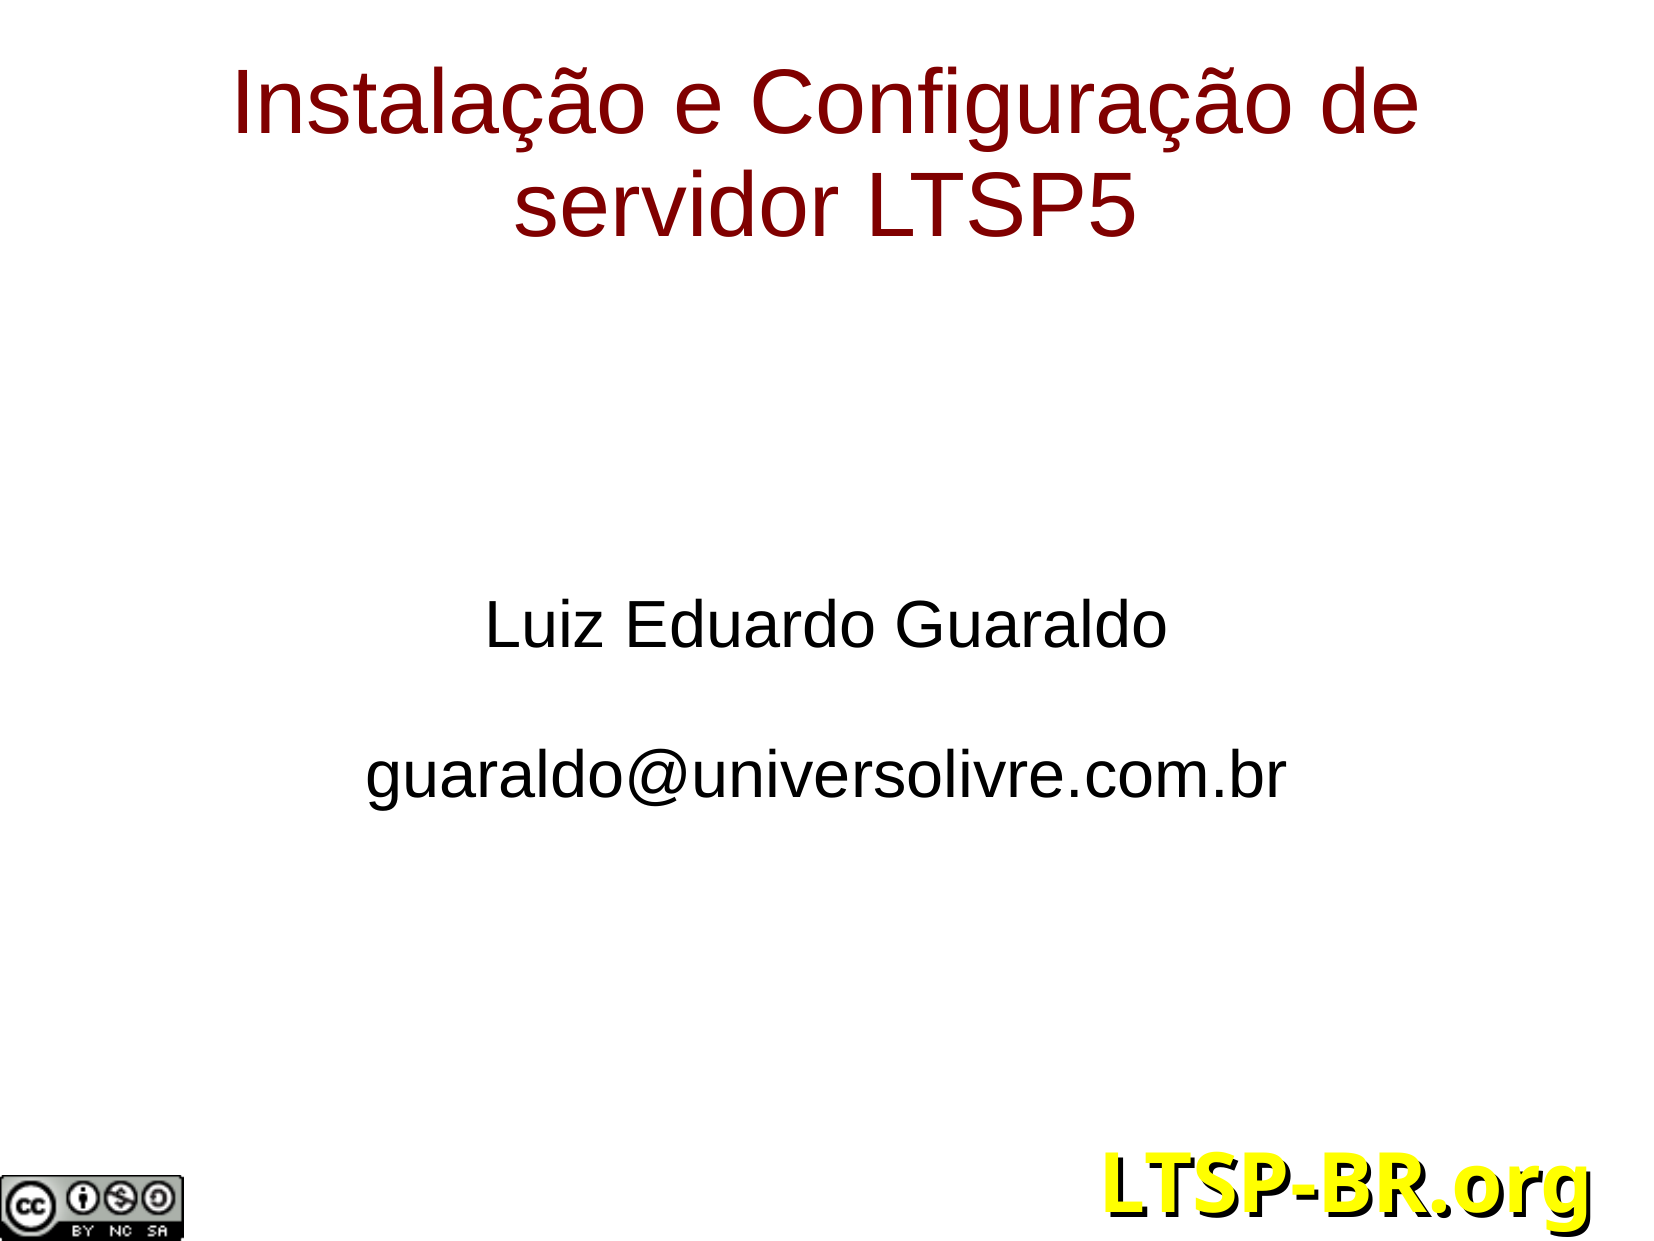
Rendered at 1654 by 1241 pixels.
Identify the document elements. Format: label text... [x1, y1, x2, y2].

picture [0, 1175, 184, 1241]
title Instalação e Configuração de servidor LTSP5 [82, 50, 1571, 256]
subtitle Luiz Eduardo Guaraldo guaraldo@universolivre.com.br [82, 297, 1571, 1102]
